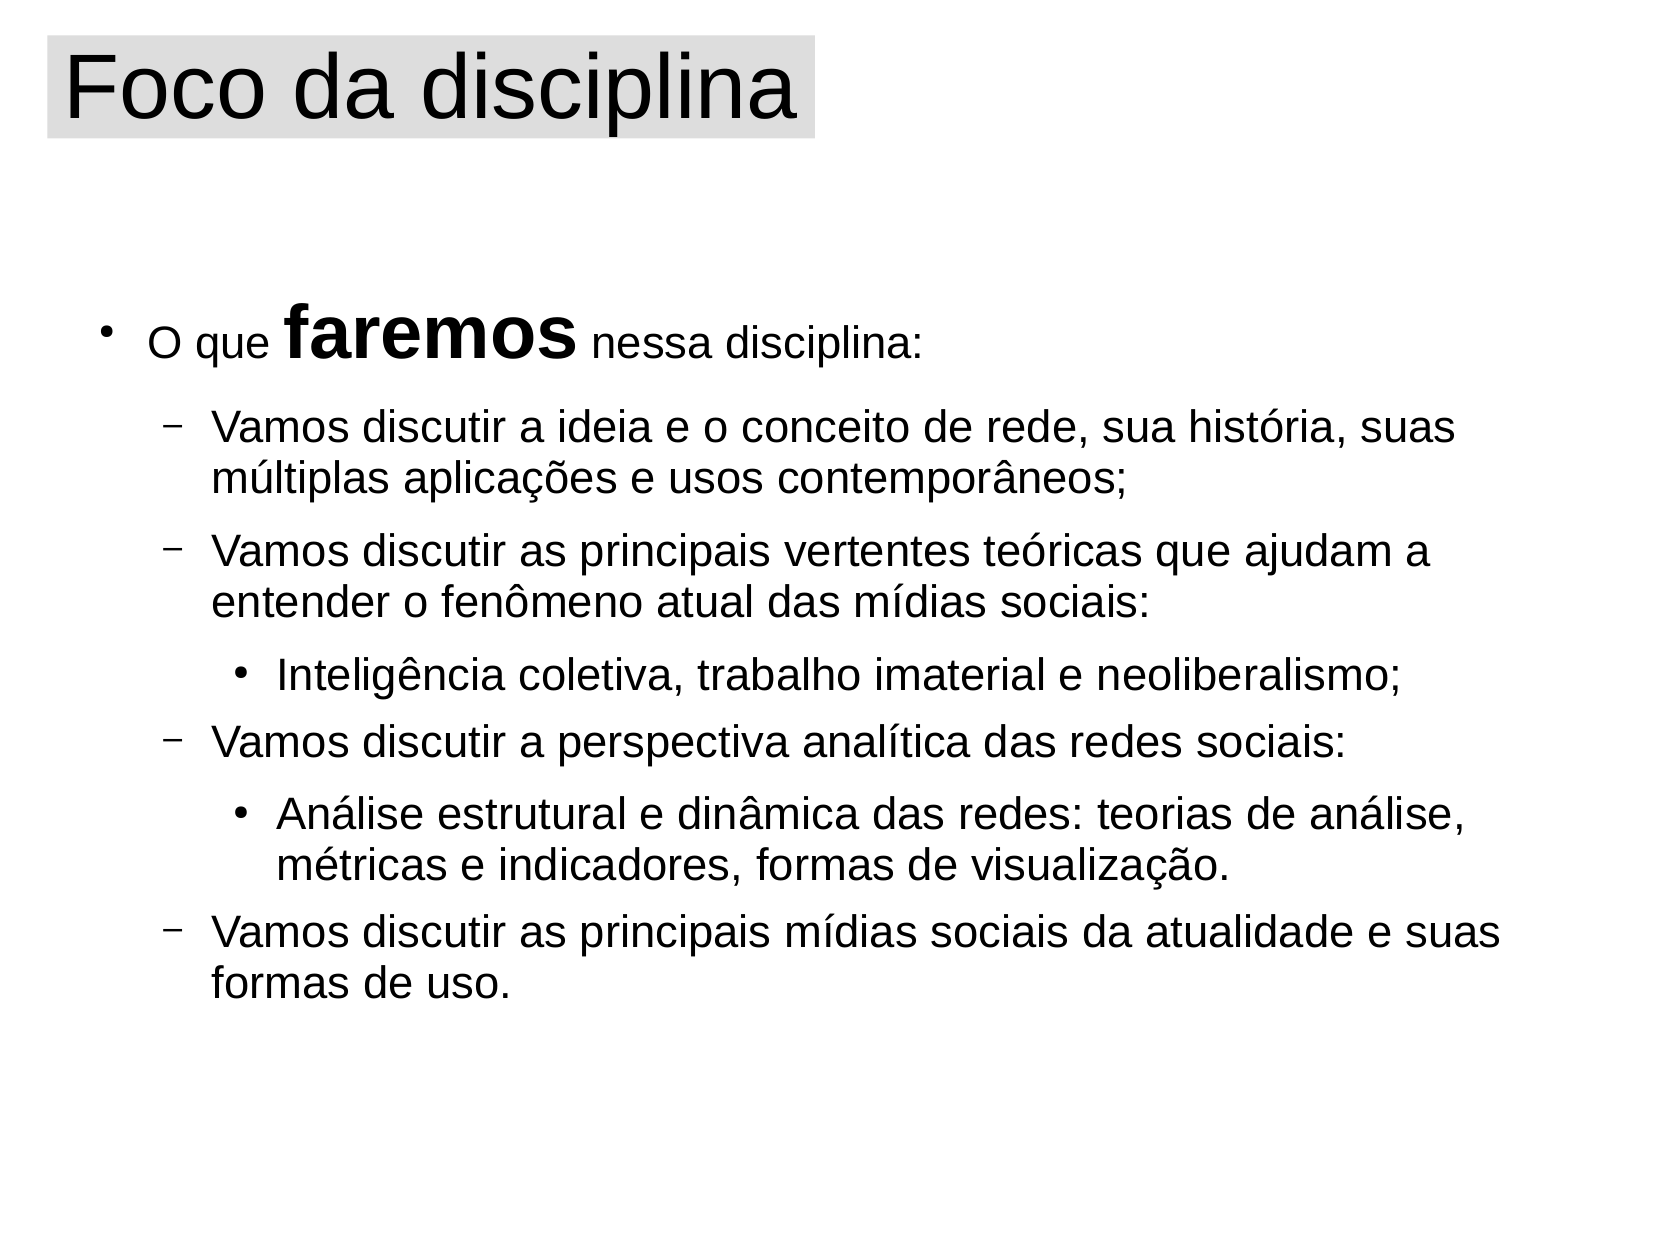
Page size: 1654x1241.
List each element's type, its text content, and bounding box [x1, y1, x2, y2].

title Foco da disciplina [47, 35, 815, 139]
list O que faremos nessa disciplina: Vamos discutir a ideia e o conceito de rede, sua história, suas múltiplas aplicações e usos contemporâneos; Vamos discutir as principais vertentes teóricas que ajudam a entender o fenômeno atual das mídias sociais: Inteligência coletiva, trabalho imaterial e neoliberalismo; Vamos discutir a perspectiva analítica das redes sociais: Análise estrutural e dinâmica das redes: teorias de análise, métricas e indicadores, formas de visualização. Vamos discutir as principais mídias sociais da atualidade e suas formas de uso. [82, 290, 1571, 1010]
